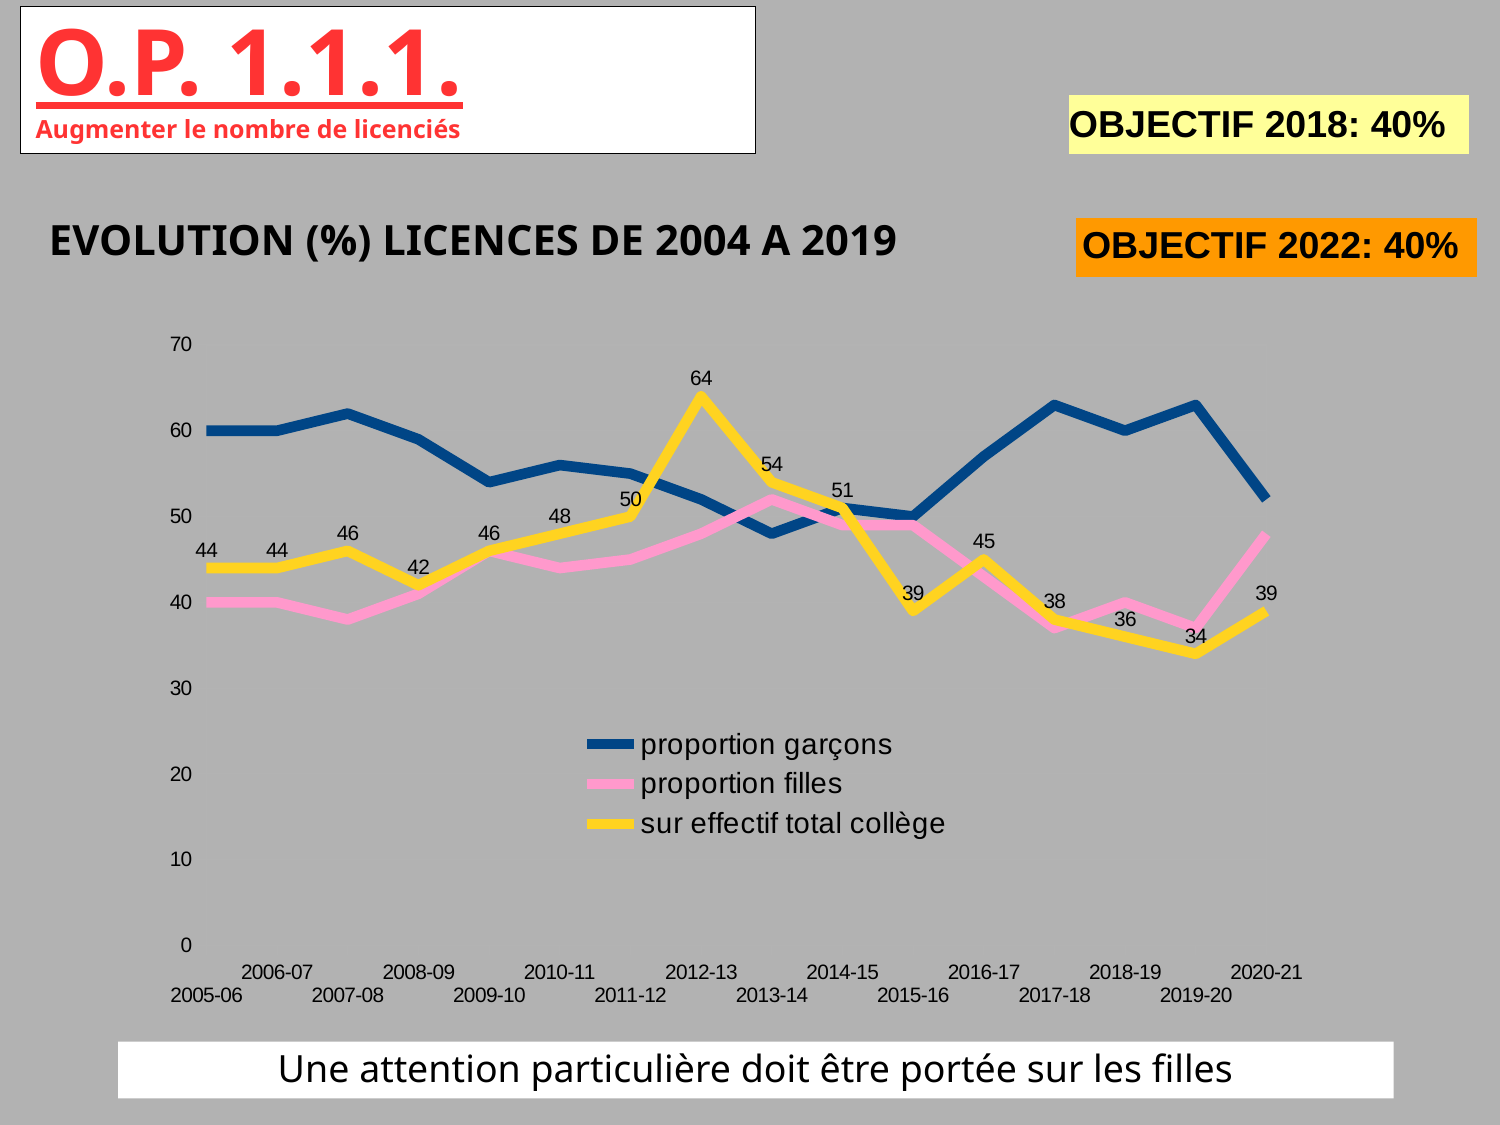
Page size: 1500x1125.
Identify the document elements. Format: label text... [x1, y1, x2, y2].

table_header OBJECTIF 2018: 40% [1069, 95, 1469, 154]
table_header OBJECTIF 2022: 40% [1076, 218, 1477, 277]
title O.P. 1.1.1. Augmenter le nombre de licenciés [20, 6, 756, 154]
text_box EVOLUTION (%) LICENCES DE 2004 A 2019 [23, 206, 1406, 231]
chart [0, 231, 1465, 1099]
